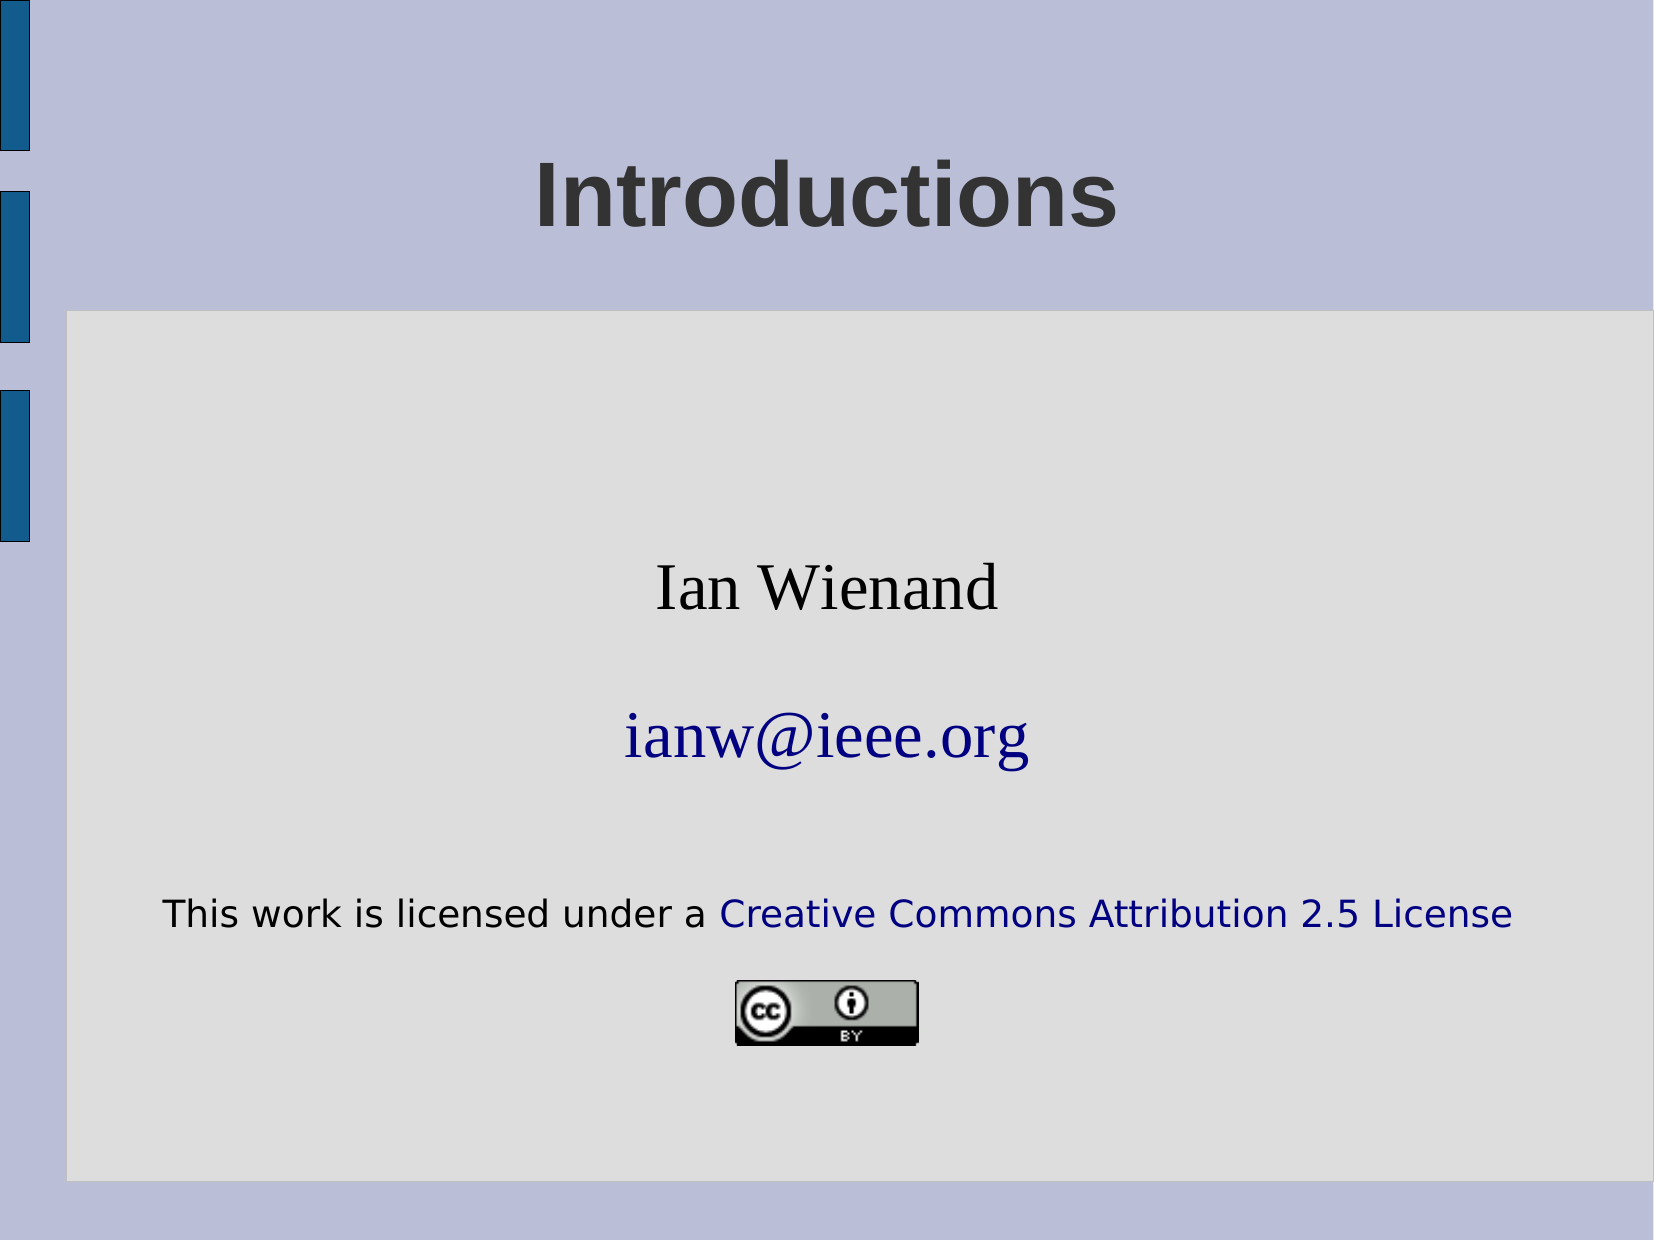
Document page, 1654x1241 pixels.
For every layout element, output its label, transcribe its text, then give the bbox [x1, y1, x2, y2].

text_box This work is licensed under a Creative Commons Attribution 2.5 License [147, 885, 1565, 975]
subtitle Ian Wienand ianw@ieee.org [121, 344, 1534, 1127]
title Introductions [121, 91, 1534, 299]
picture [735, 980, 919, 1046]
